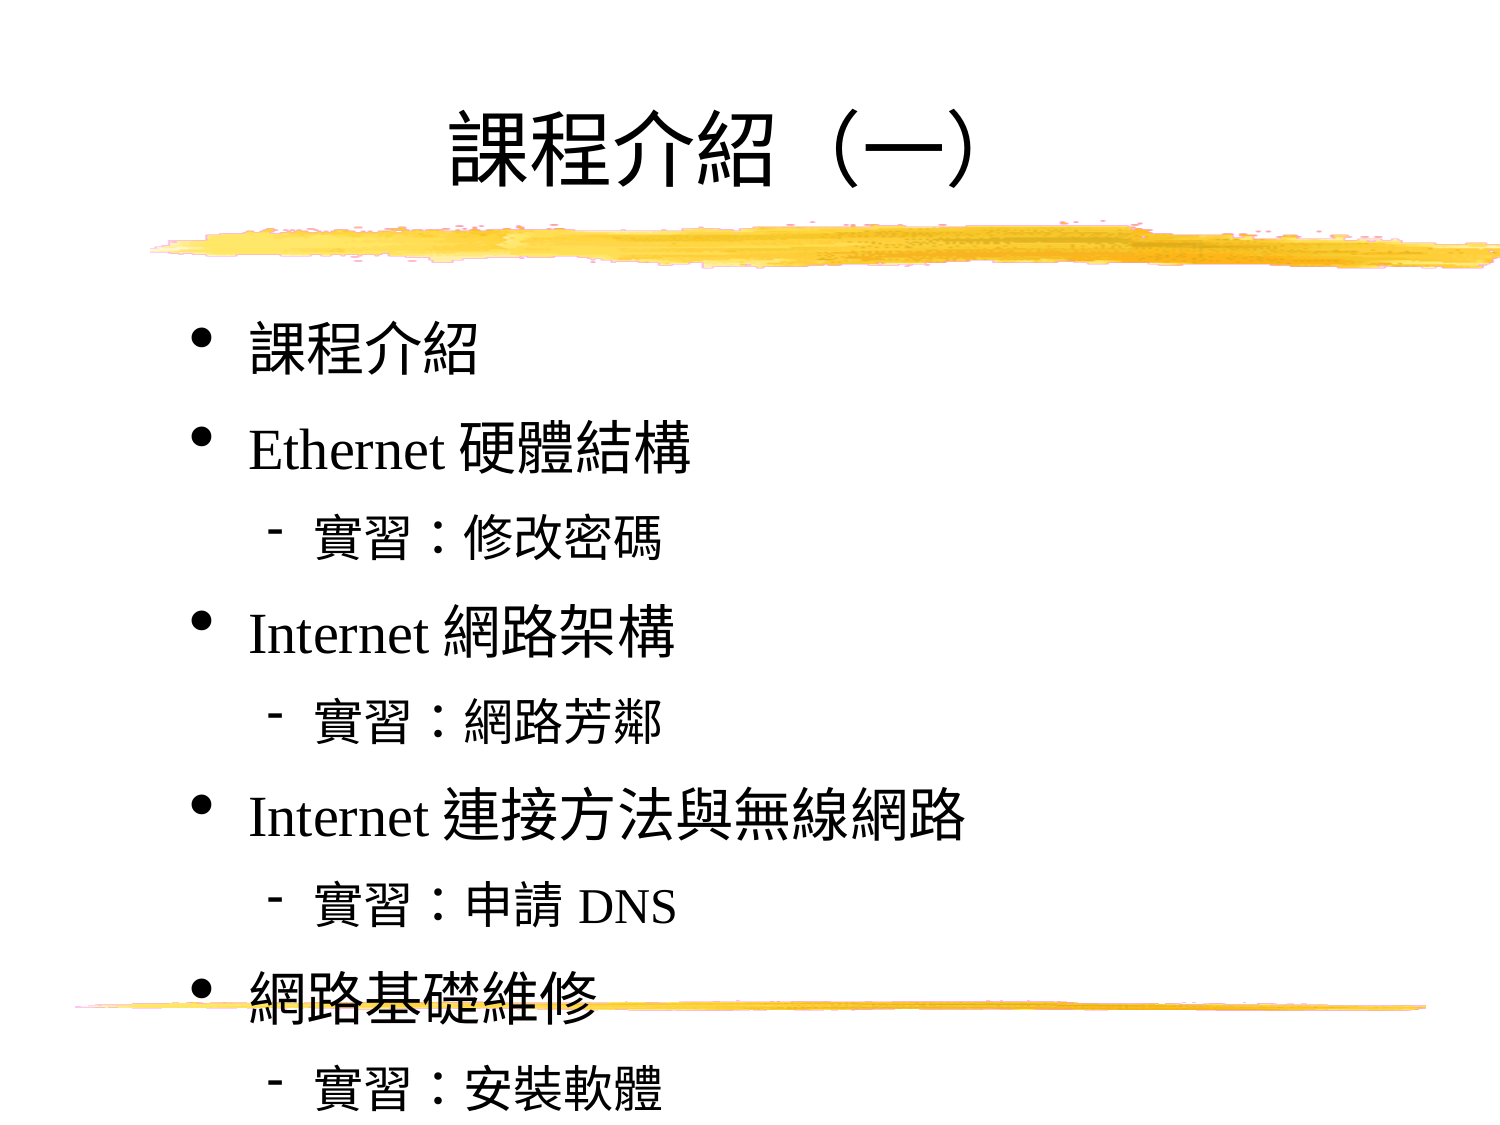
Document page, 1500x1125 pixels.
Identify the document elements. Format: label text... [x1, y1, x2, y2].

picture [414, 1008, 429, 1013]
picture [375, 1008, 391, 1013]
picture [285, 1008, 299, 1013]
picture [395, 1008, 413, 1013]
picture [526, 1008, 548, 1013]
list 課程介紹 Ethernet硬體結構 實習：修改密碼 Internet網路架構 實習：網路芳鄰 Internet連接方法與無線網路 實習：申請DNS 網路基礎維修 實習：安裝軟體 [177, 295, 1403, 1008]
picture [75, 999, 261, 1013]
picture [339, 1008, 354, 1013]
picture [462, 1008, 494, 1013]
picture [150, 215, 1500, 279]
picture [358, 1008, 373, 1013]
picture [450, 1008, 458, 1013]
picture [513, 1008, 522, 1013]
picture [576, 999, 1426, 1013]
picture [303, 1008, 311, 1013]
title 課程介紹（一） [99, 24, 1375, 213]
picture [323, 1008, 335, 1013]
picture [561, 1008, 577, 1013]
